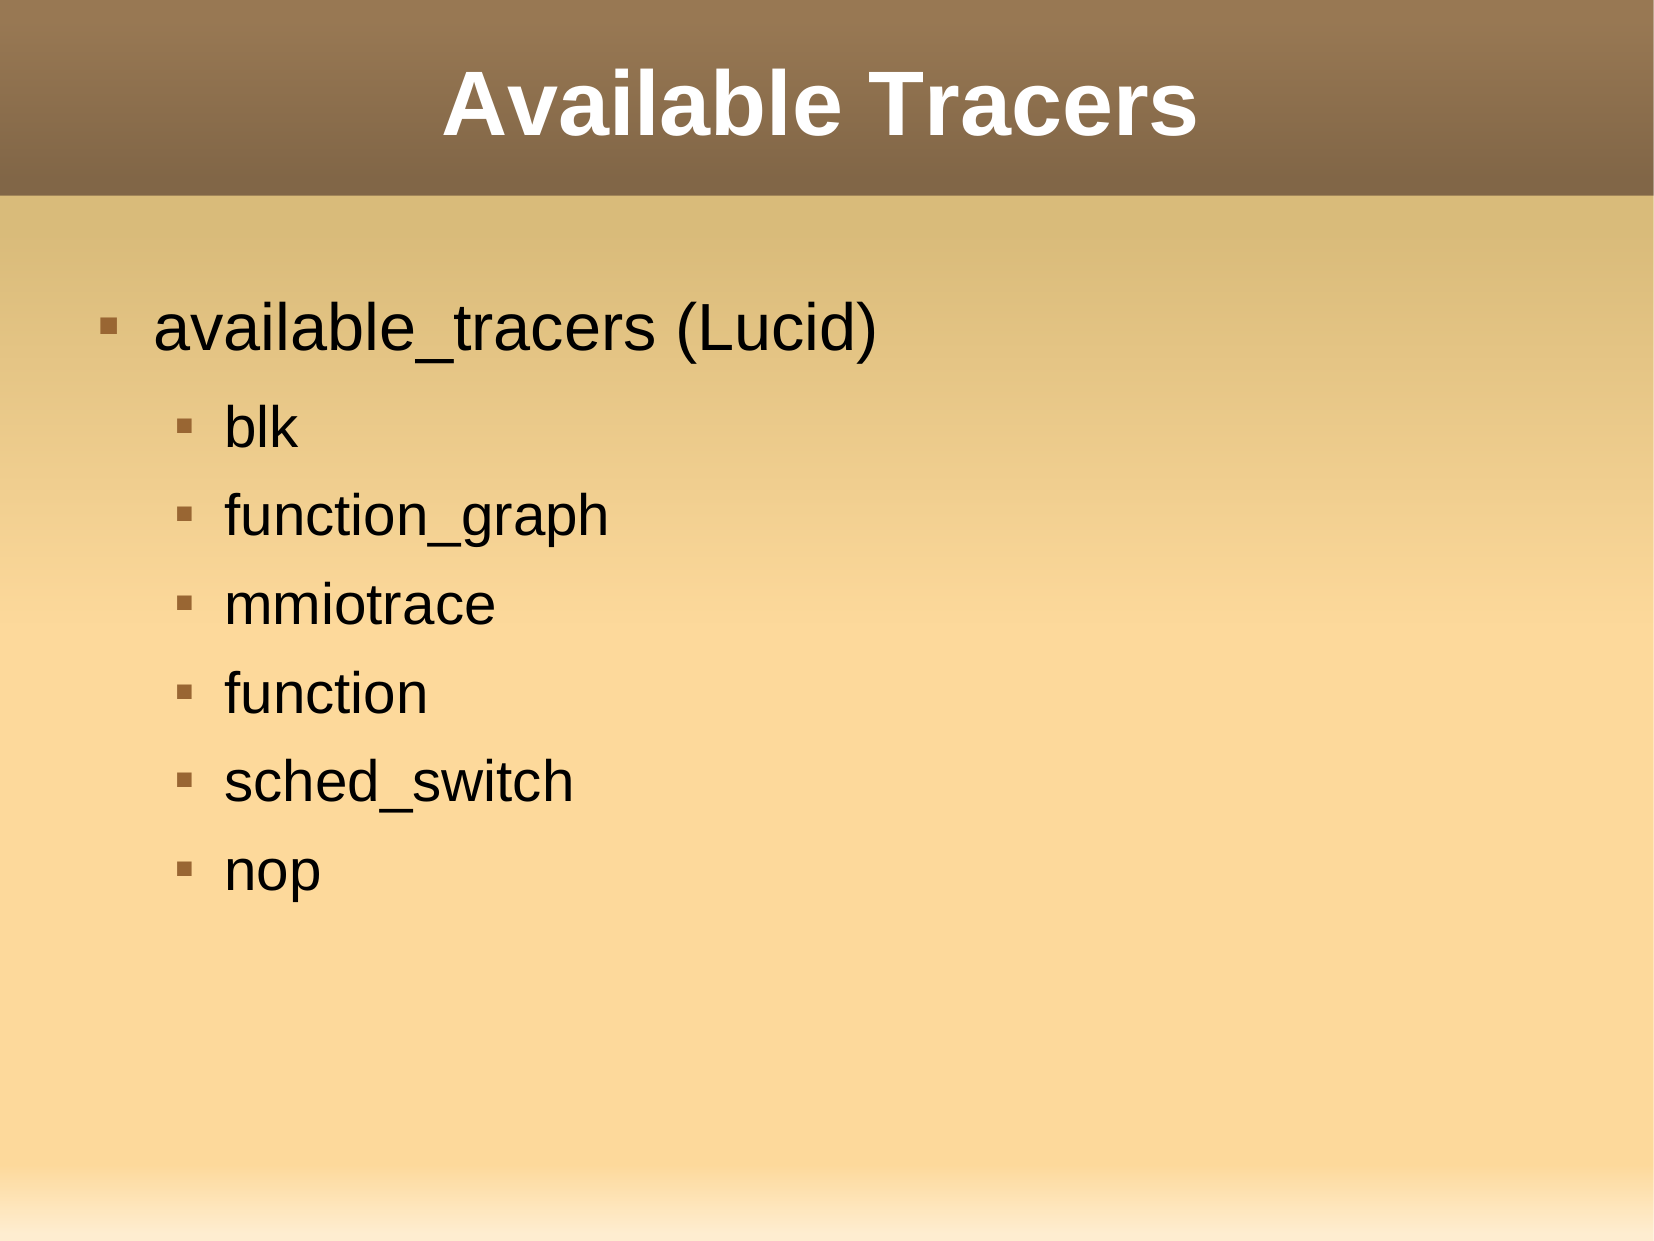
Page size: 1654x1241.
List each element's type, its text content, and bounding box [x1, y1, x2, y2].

title Available Tracers [76, 7, 1565, 200]
picture [0, 0, 1654, 1241]
list available_tracers (Lucid) blk function_graph mmiotrace function sched_switch nop [82, 290, 1571, 1094]
